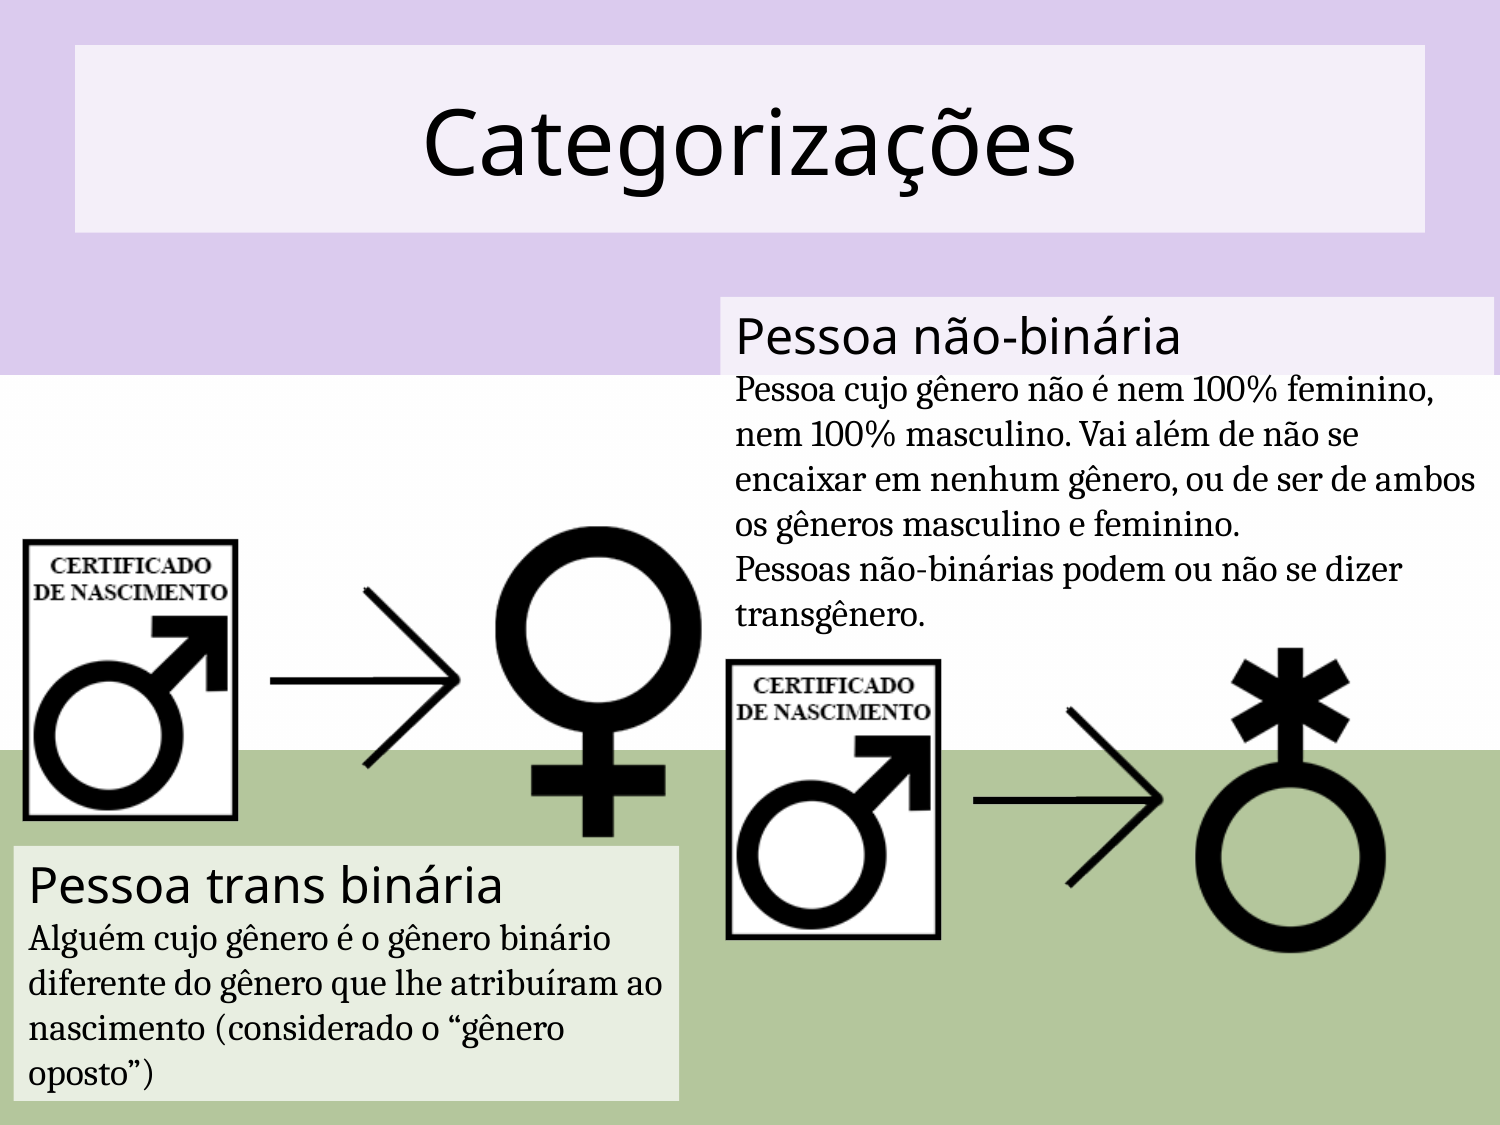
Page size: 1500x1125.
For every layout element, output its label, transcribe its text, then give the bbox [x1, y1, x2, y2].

text_box Pessoa trans binária Alguém cujo gênero é o gênero binário diferente do gênero que lhe atribuíram ao nascimento (considerado o “gênero oposto”) [13, 845, 680, 1101]
title Categorizações [75, 45, 1425, 233]
text_box Pessoa não-binária Pessoa cujo gênero não é nem 100% feminino, nem 100% masculino. Vai além de não se encaixar em nenhum gênero, ou de ser de ambos os gêneros masculino e feminino. Pessoas não-binárias podem ou não se dizer transgênero. [720, 296, 1495, 642]
picture [12, 525, 1419, 958]
